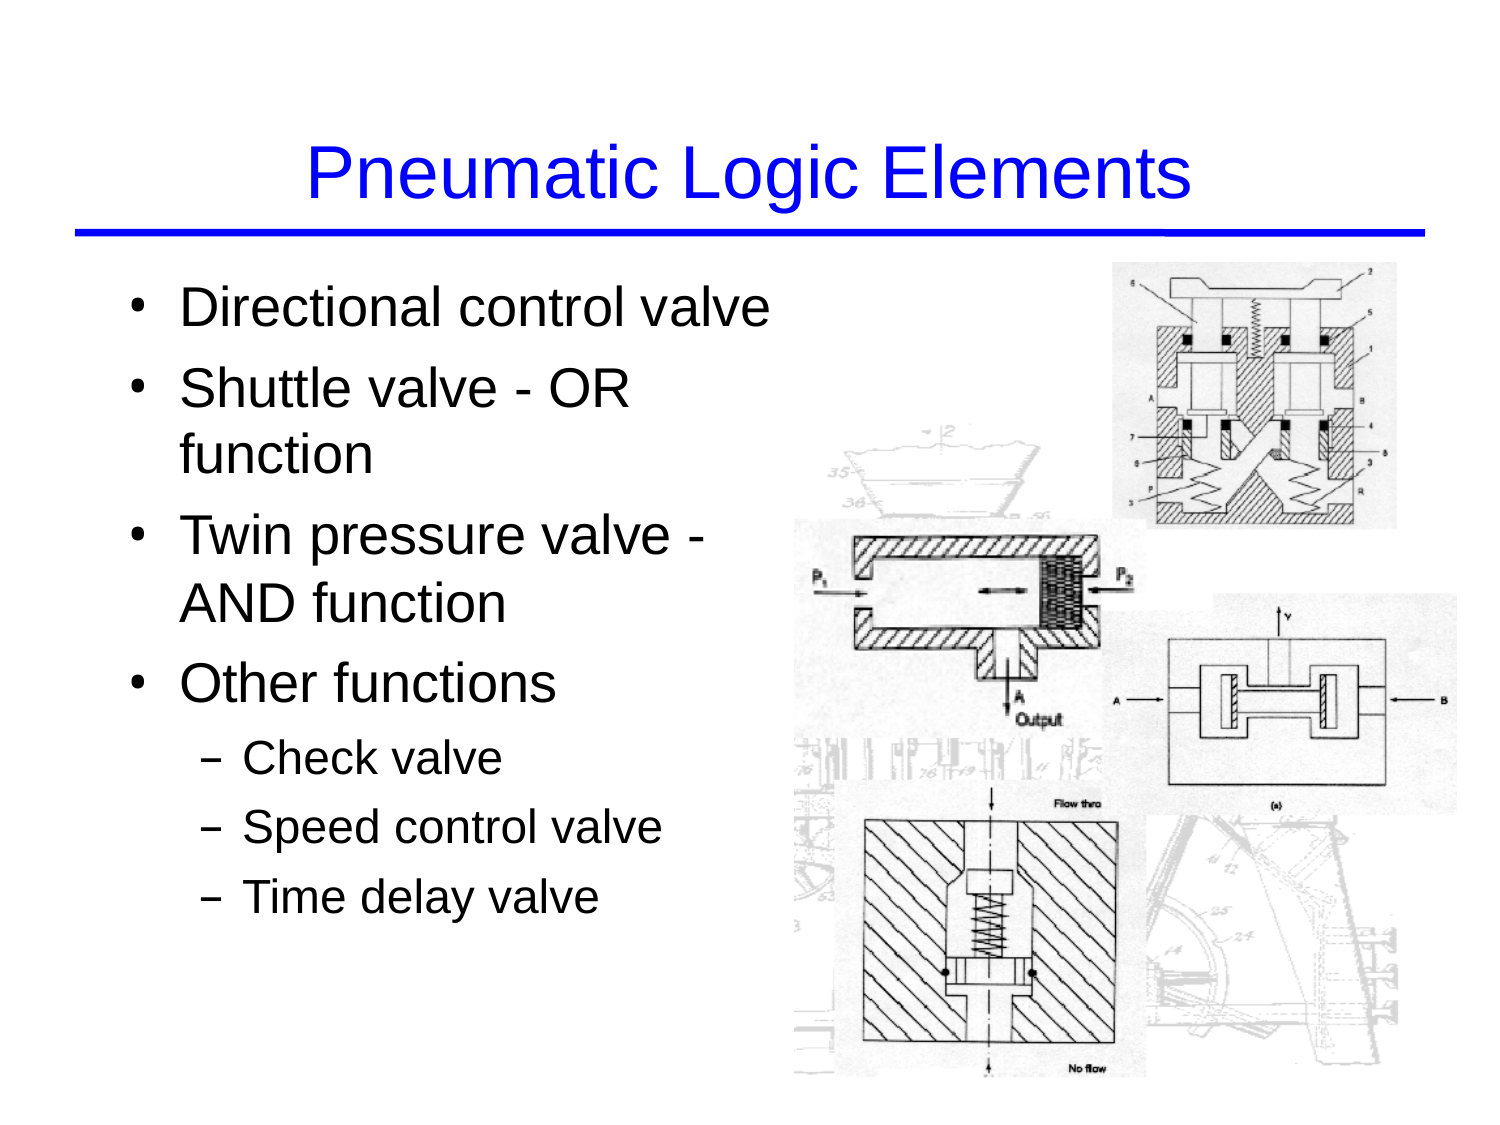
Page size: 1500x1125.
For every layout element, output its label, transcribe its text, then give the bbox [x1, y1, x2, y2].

picture [794, 262, 1457, 1080]
list Directional control valve Shuttle valve - OR function Twin pressure valve - AND function Other functions Check valve Speed control valve Time delay valve [112, 262, 788, 1000]
title Pneumatic Logic Elements [112, 99, 1388, 238]
